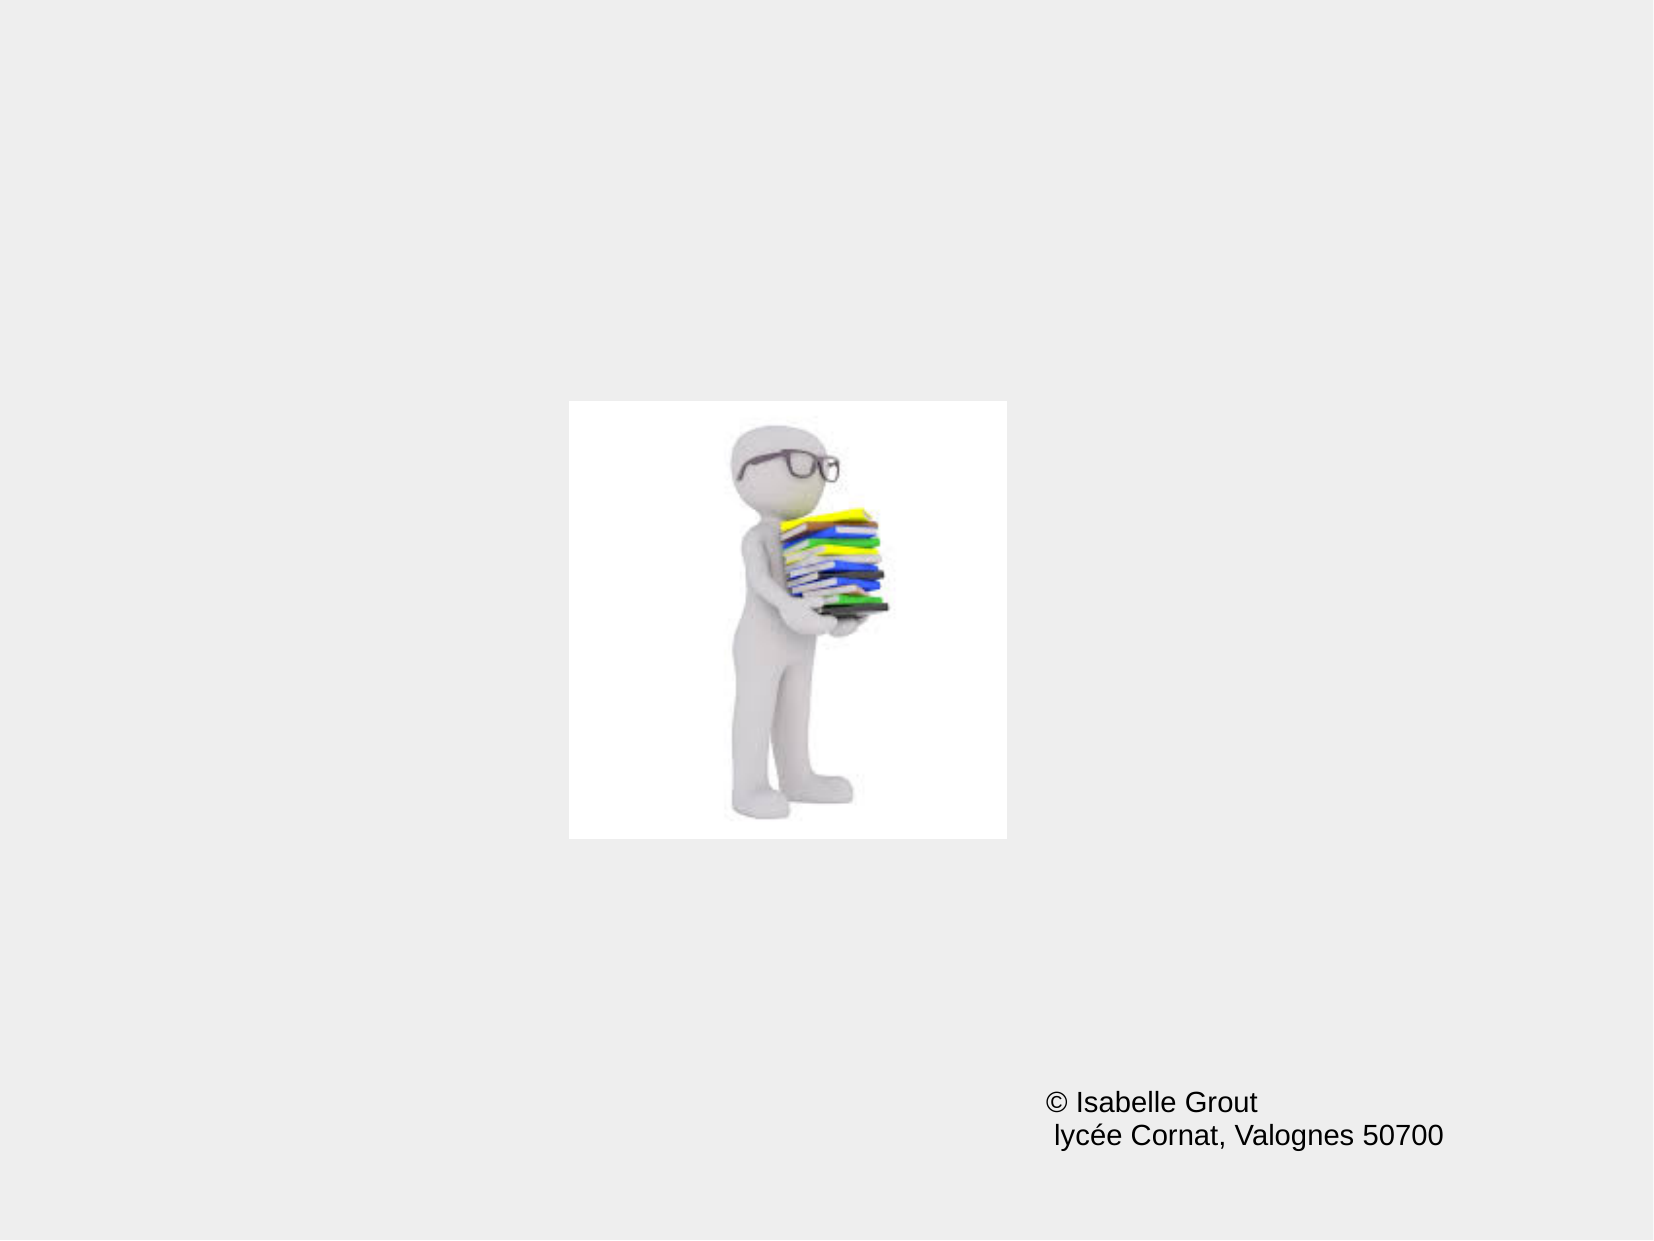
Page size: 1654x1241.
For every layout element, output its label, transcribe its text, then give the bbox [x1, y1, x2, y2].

text_box © Isabelle Grout lycée Cornat, Valognes 50700 [1031, 1077, 1501, 1158]
picture [569, 401, 1007, 839]
